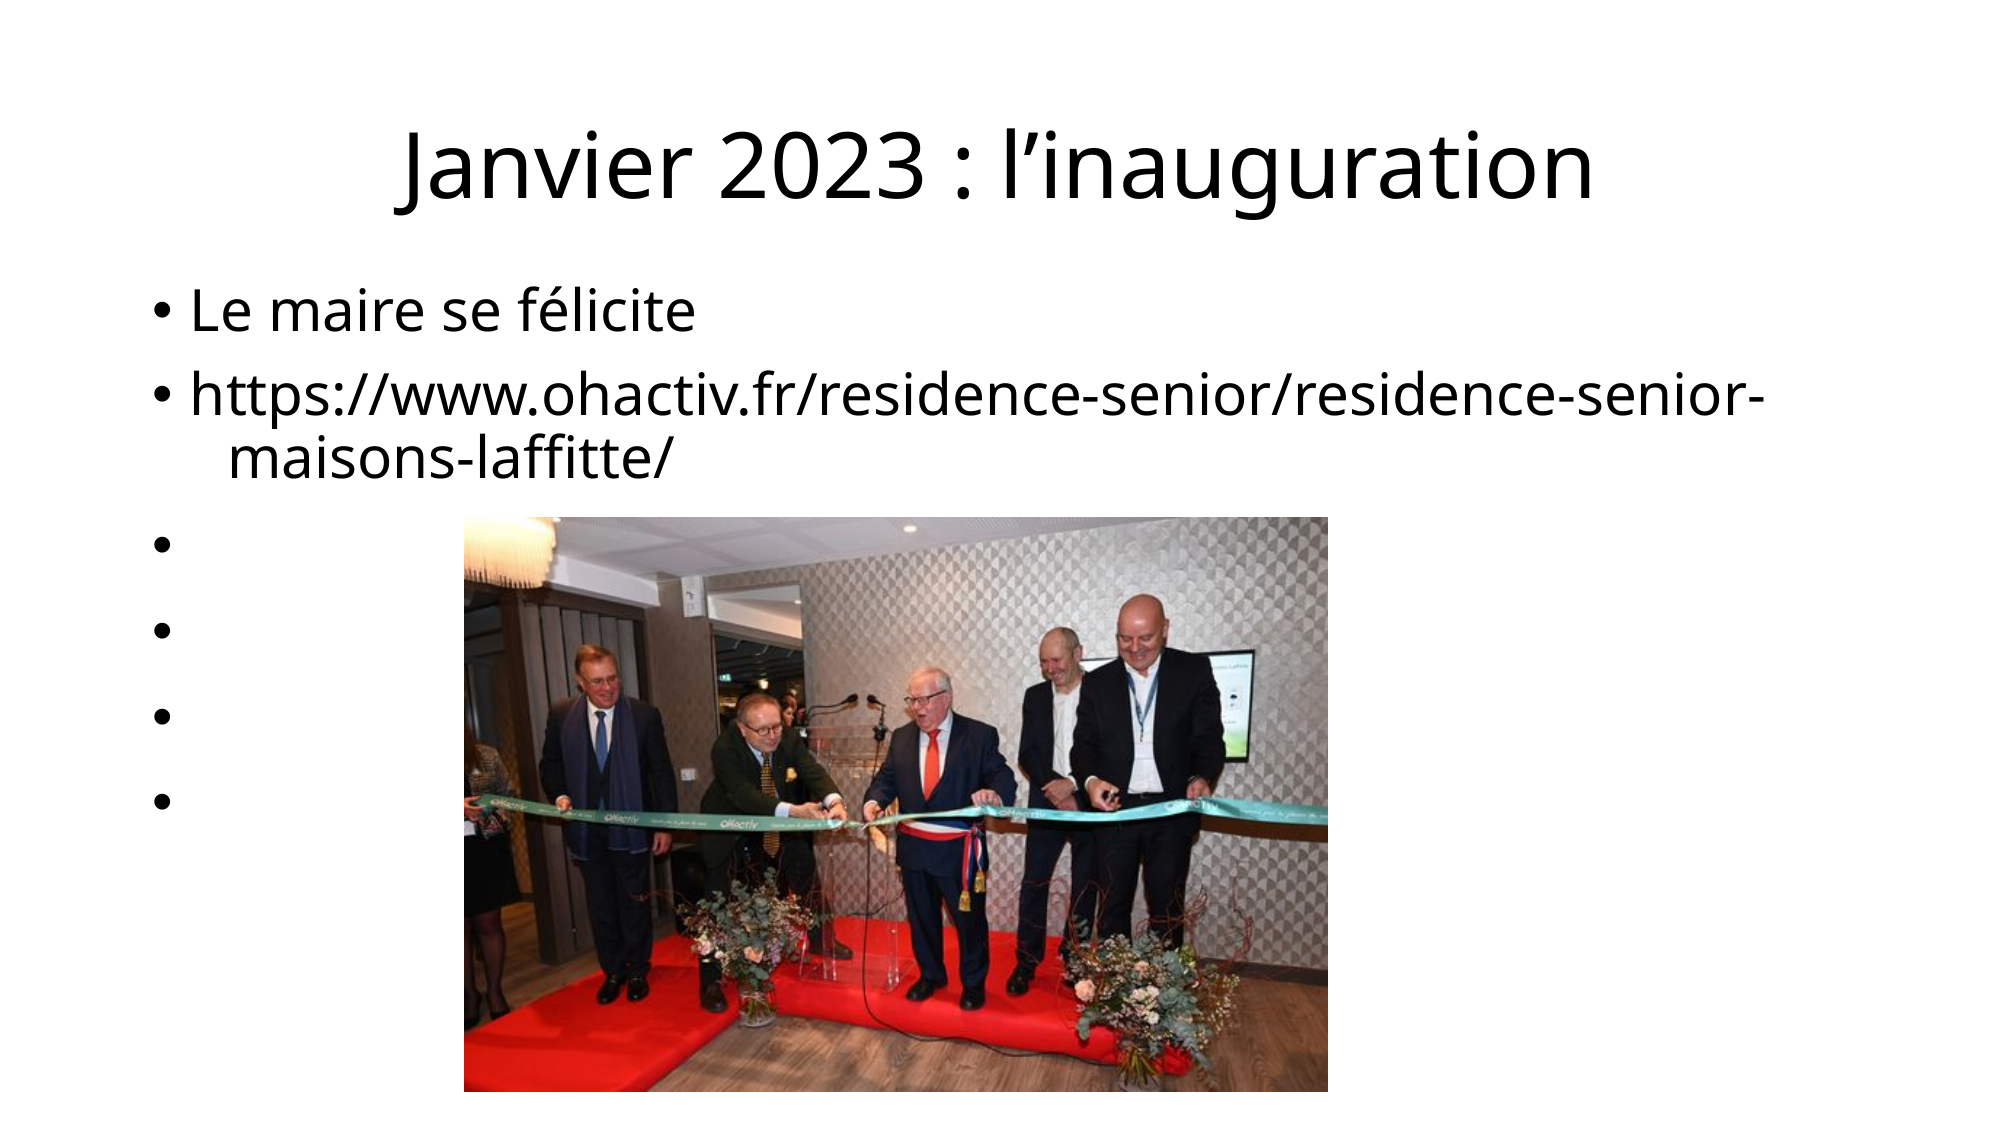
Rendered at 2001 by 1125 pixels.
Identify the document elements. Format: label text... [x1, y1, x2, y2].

list Le maire se félicite https://www.ohactiv.fr/residence-senior/residence-senior-maisons-laffitte/ [137, 274, 1863, 988]
title Janvier 2023 : l’inauguration [137, 59, 1863, 274]
picture [464, 517, 1328, 1092]
